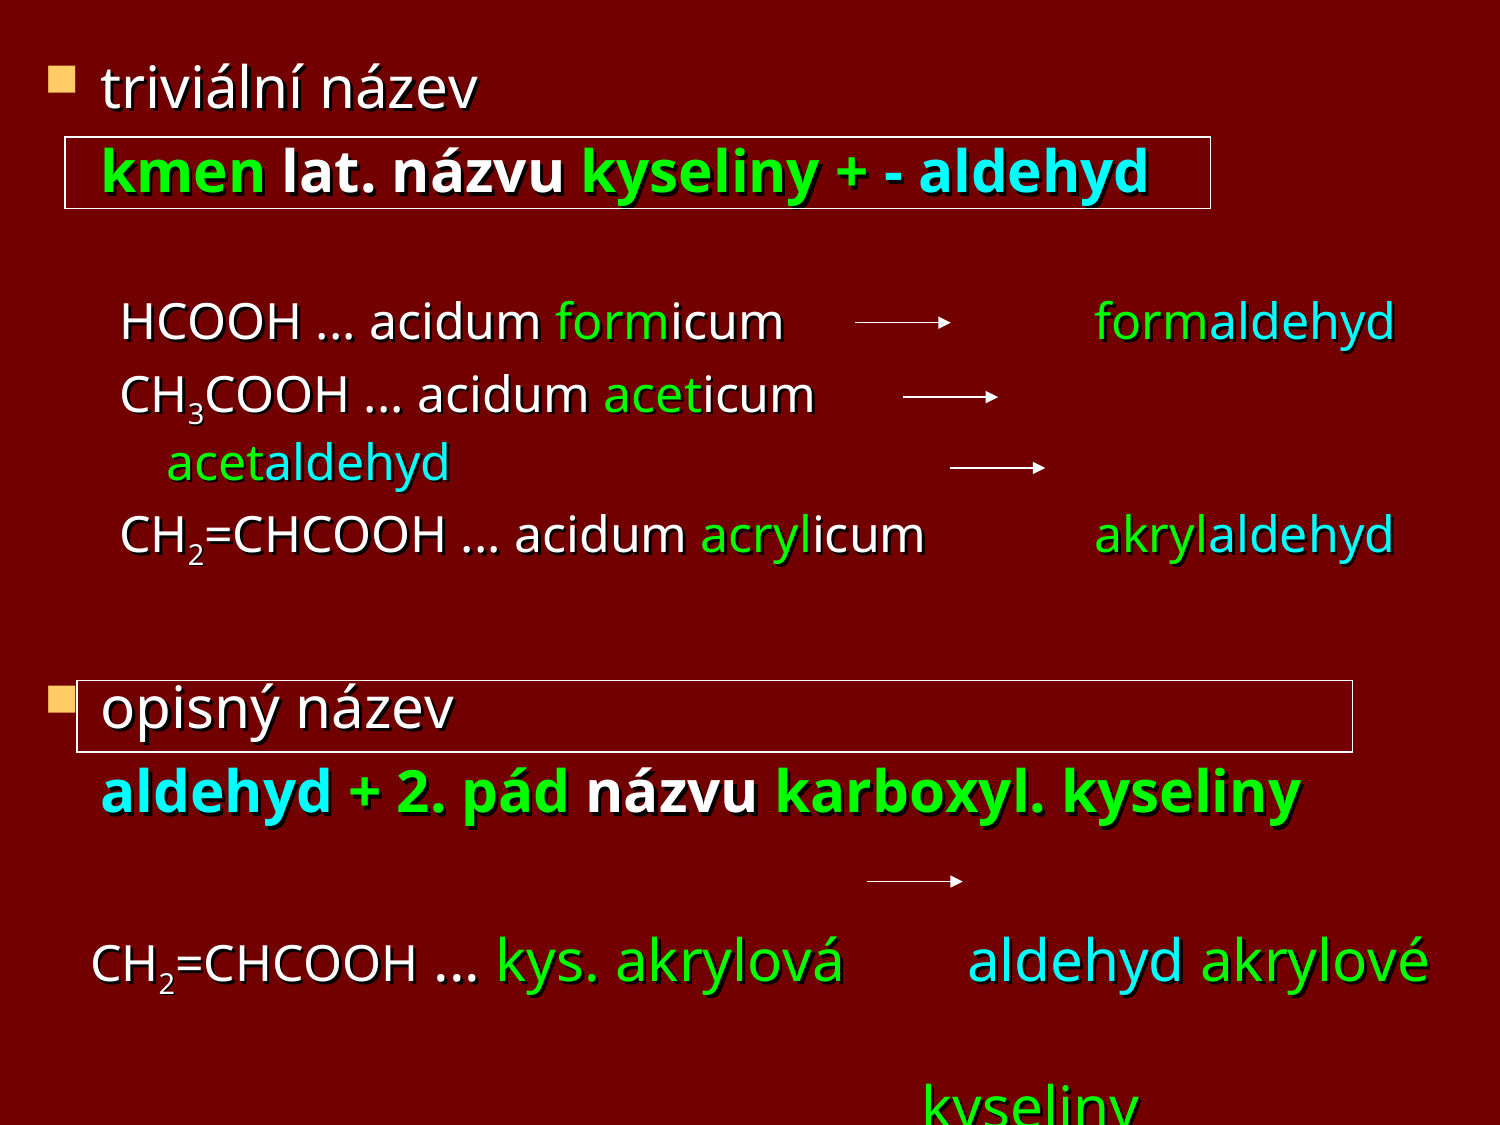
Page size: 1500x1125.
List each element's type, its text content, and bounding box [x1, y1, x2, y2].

text_box [76, 680, 1353, 752]
text_box [64, 137, 1211, 209]
list triviální název kmen lat. názvu kyseliny + - aldehyd HCOOH ... acidum formicum formaldehyd CH3COOH ... acidum aceticum acetaldehyd CH2=CHCOOH ... acidum acrylicum akrylaldehyd opisný název aldehyd + 2. pád názvu karboxyl. kyseliny CH2=CHCOOH ... kys. akrylová aldehyd akrylové kyseliny [29, 42, 1500, 1125]
